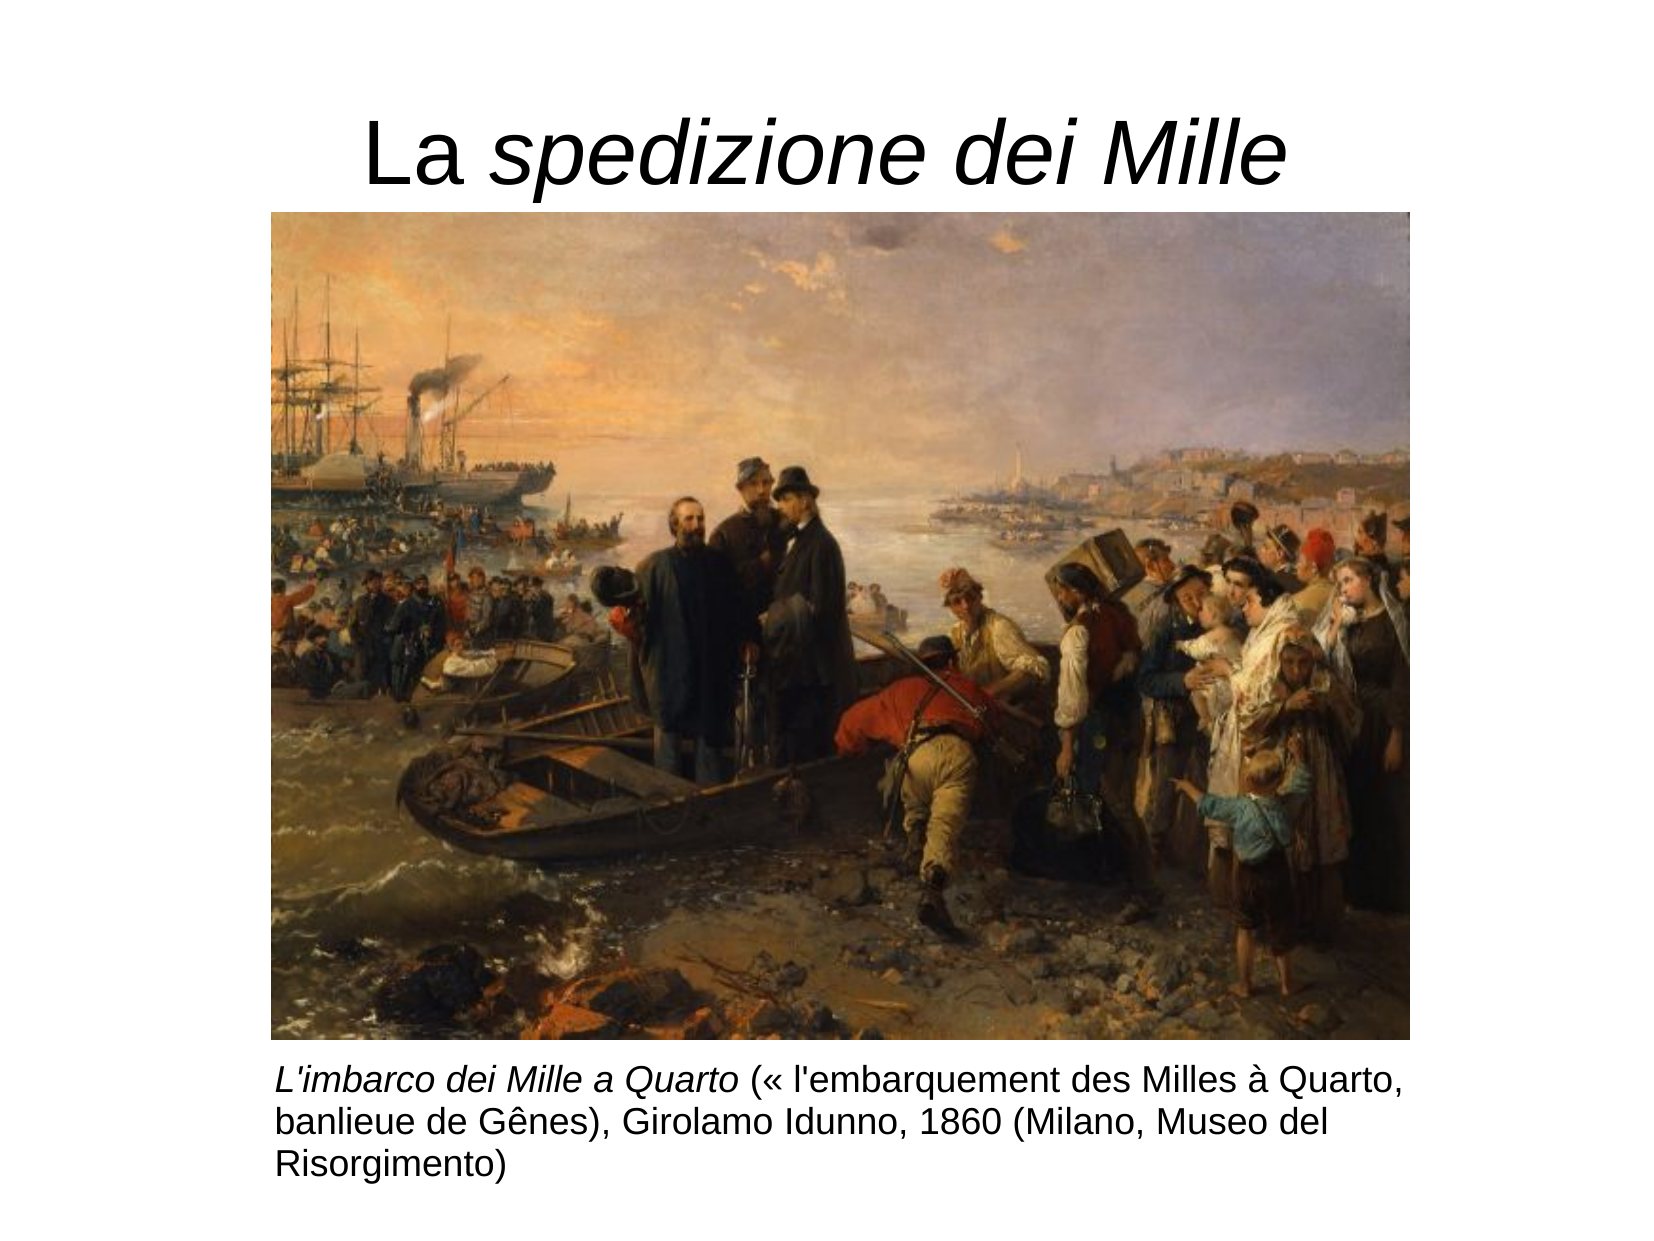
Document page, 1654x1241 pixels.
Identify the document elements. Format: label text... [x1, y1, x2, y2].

picture [271, 212, 1410, 1040]
text_box L'imbarco dei Mille a Quarto (« l'embarquement des Milles à Quarto, banlieue de Gênes), Girolamo Idunno, 1860 (Milano, Museo del Risorgimento) [259, 1051, 1430, 1193]
title La spedizione dei Mille [82, 49, 1571, 257]
